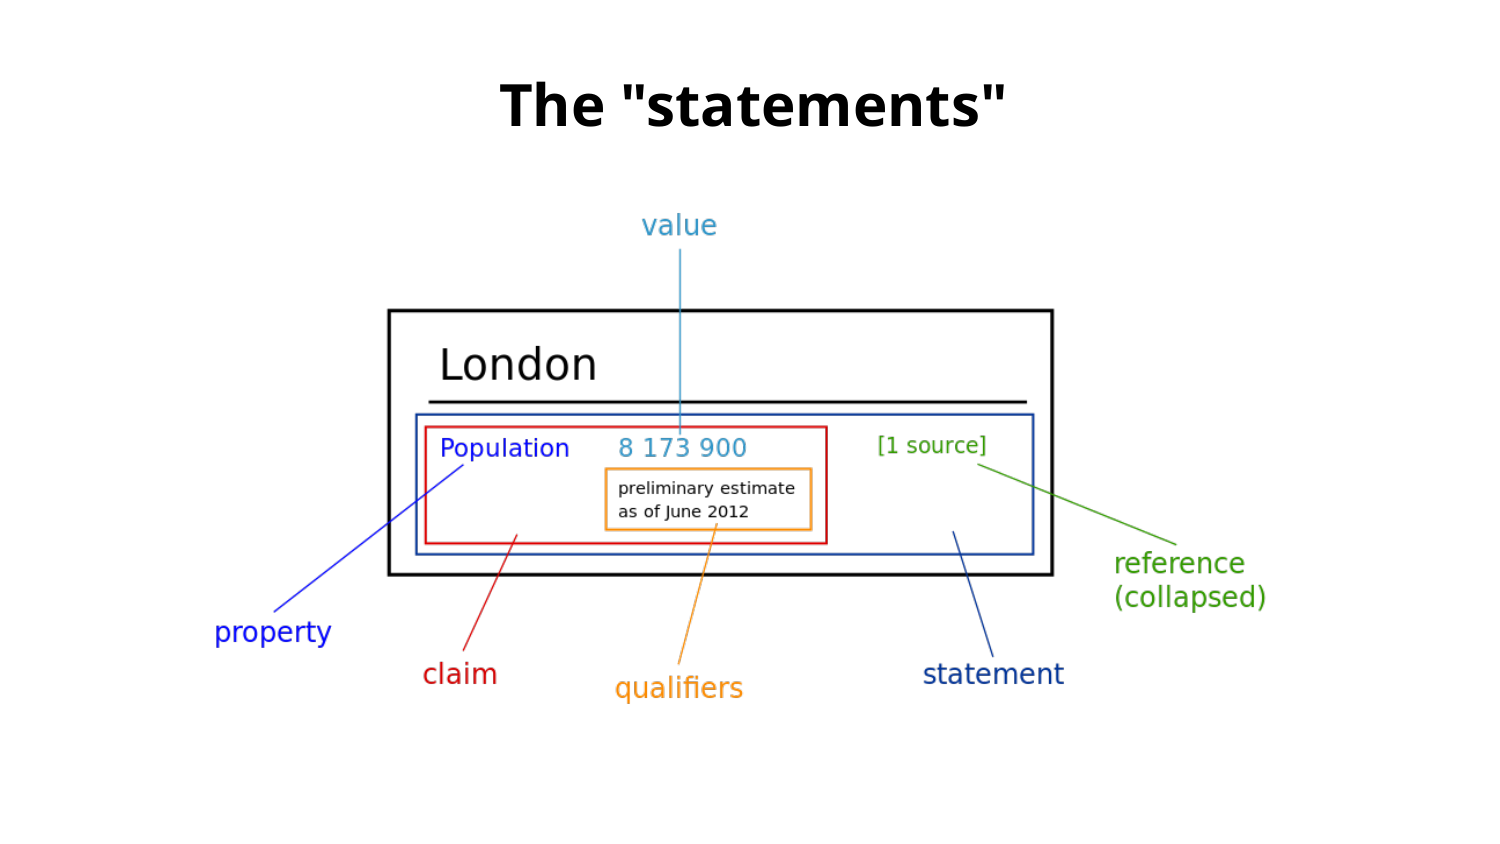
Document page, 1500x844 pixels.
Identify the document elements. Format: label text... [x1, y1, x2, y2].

picture [177, 177, 1335, 733]
text_box The "statements" [448, 59, 1023, 154]
